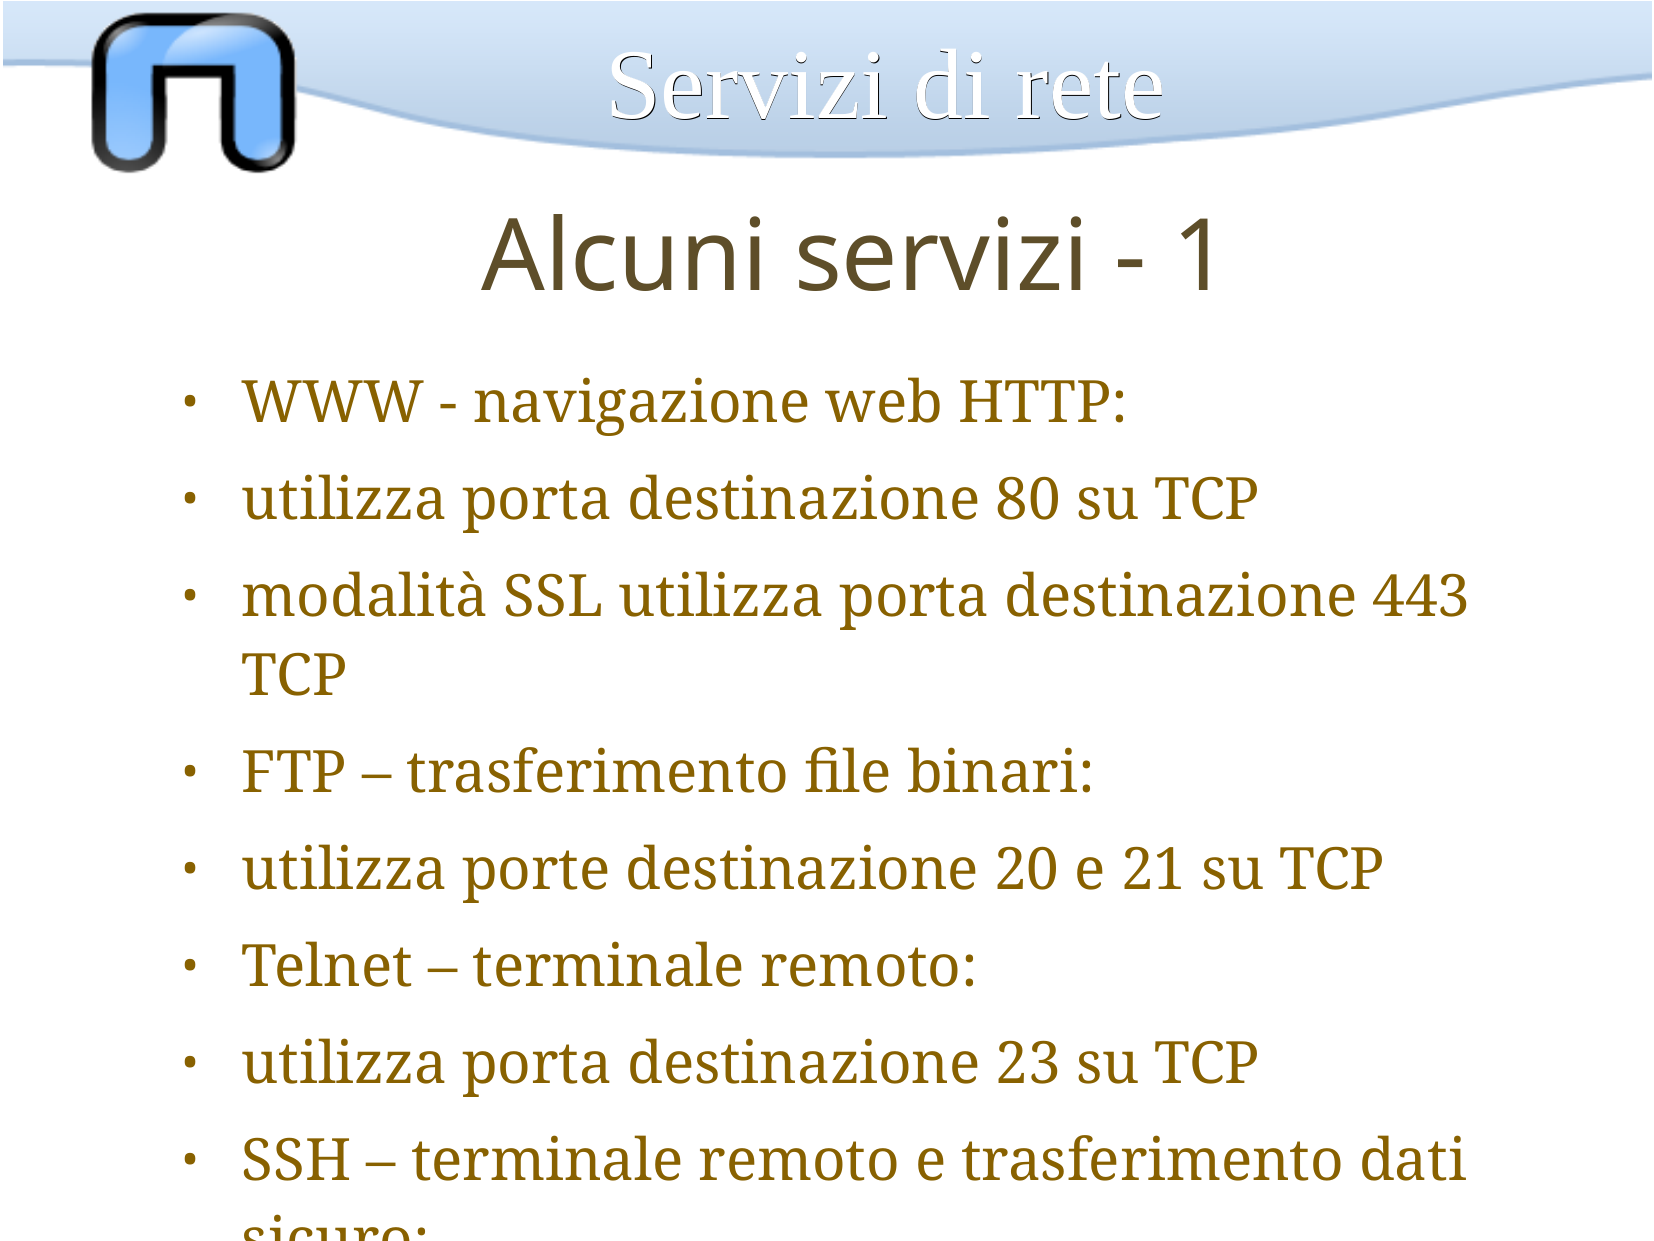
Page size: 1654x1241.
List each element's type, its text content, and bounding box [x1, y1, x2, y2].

list WWW - navigazione web HTTP: utilizza porta destinazione 80 su TCP modalità SSL utilizza porta destinazione 443 TCP FTP – trasferimento file binari: utilizza porte destinazione 20 e 21 su TCP Telnet – terminale remoto: utilizza porta destinazione 23 su TCP SSH – terminale remoto e trasferimento dati sicuro: porta 22 su TCP o UDP [147, 360, 1565, 1241]
title Alcuni servizi - 1 [147, 211, 1565, 360]
text_box Servizi di rete [590, 29, 1182, 266]
picture [0, 0, 1654, 1241]
